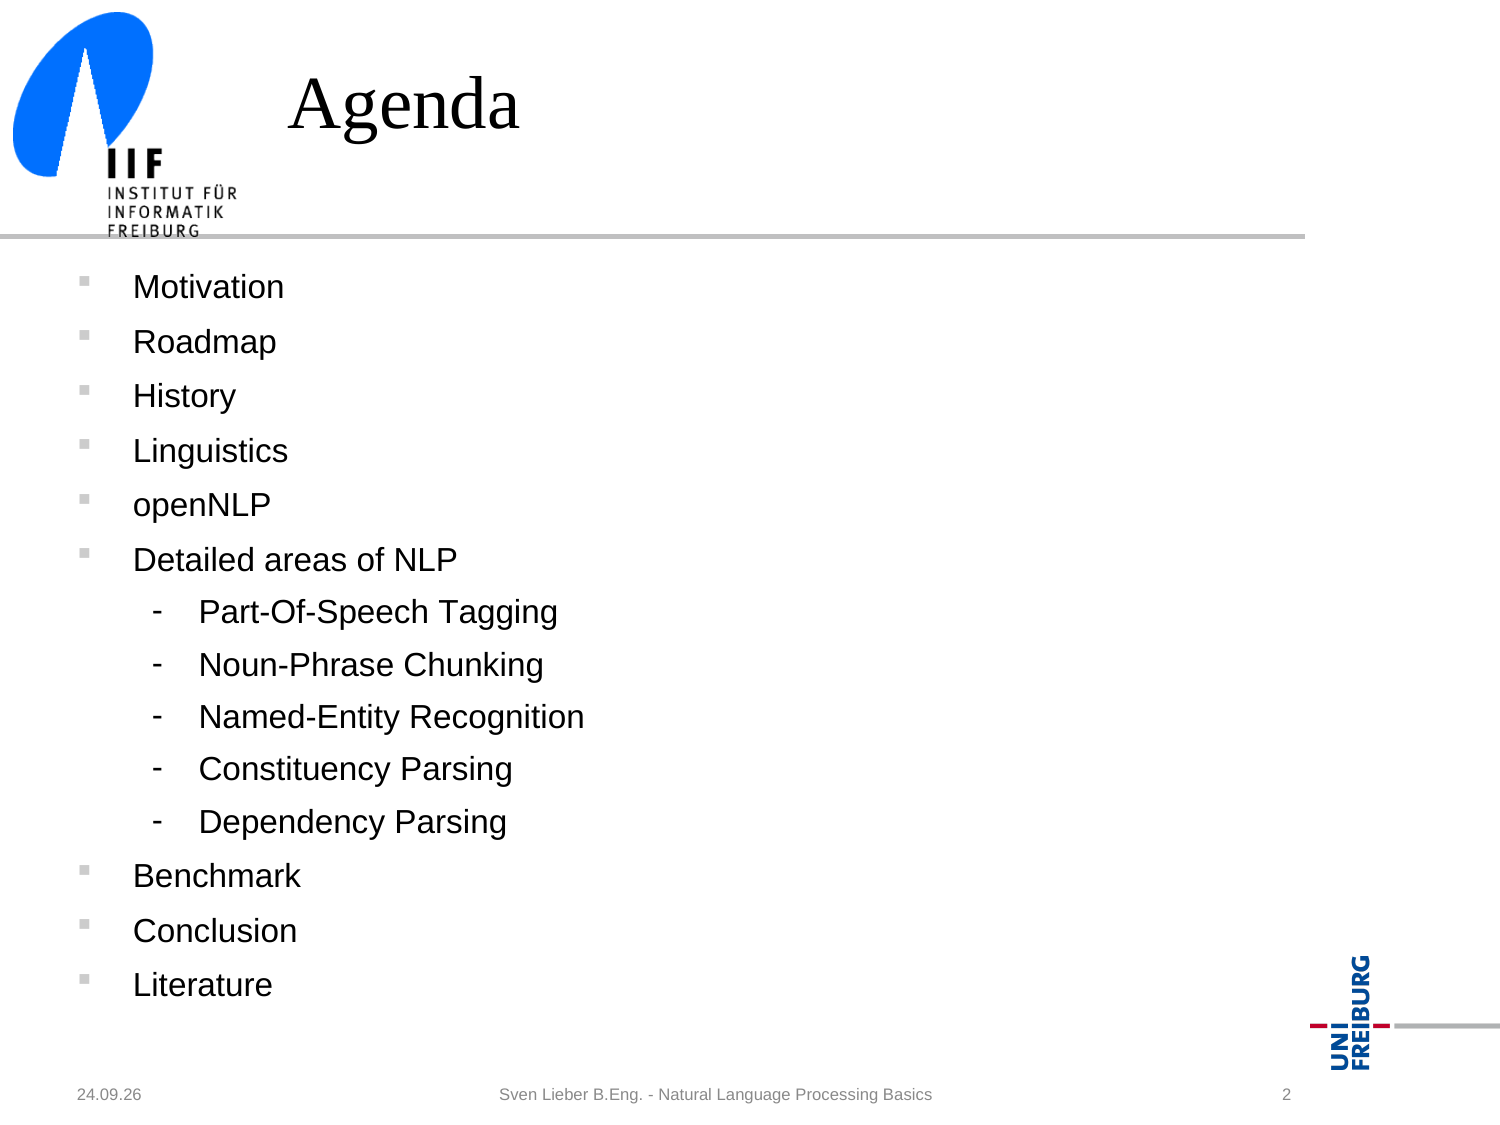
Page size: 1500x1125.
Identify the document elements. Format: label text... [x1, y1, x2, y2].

title Agenda [272, 46, 1306, 152]
list Motivation Roadmap History Linguistics openNLP Detailed areas of NLP Part-Of-Speech Tagging Noun-Phrase Chunking Named-Entity Recognition Constituency Parsing Dependency Parsing Benchmark Conclusion Literature [76, 265, 1306, 1004]
picture [1310, 956, 1500, 1070]
picture [13, 12, 237, 237]
